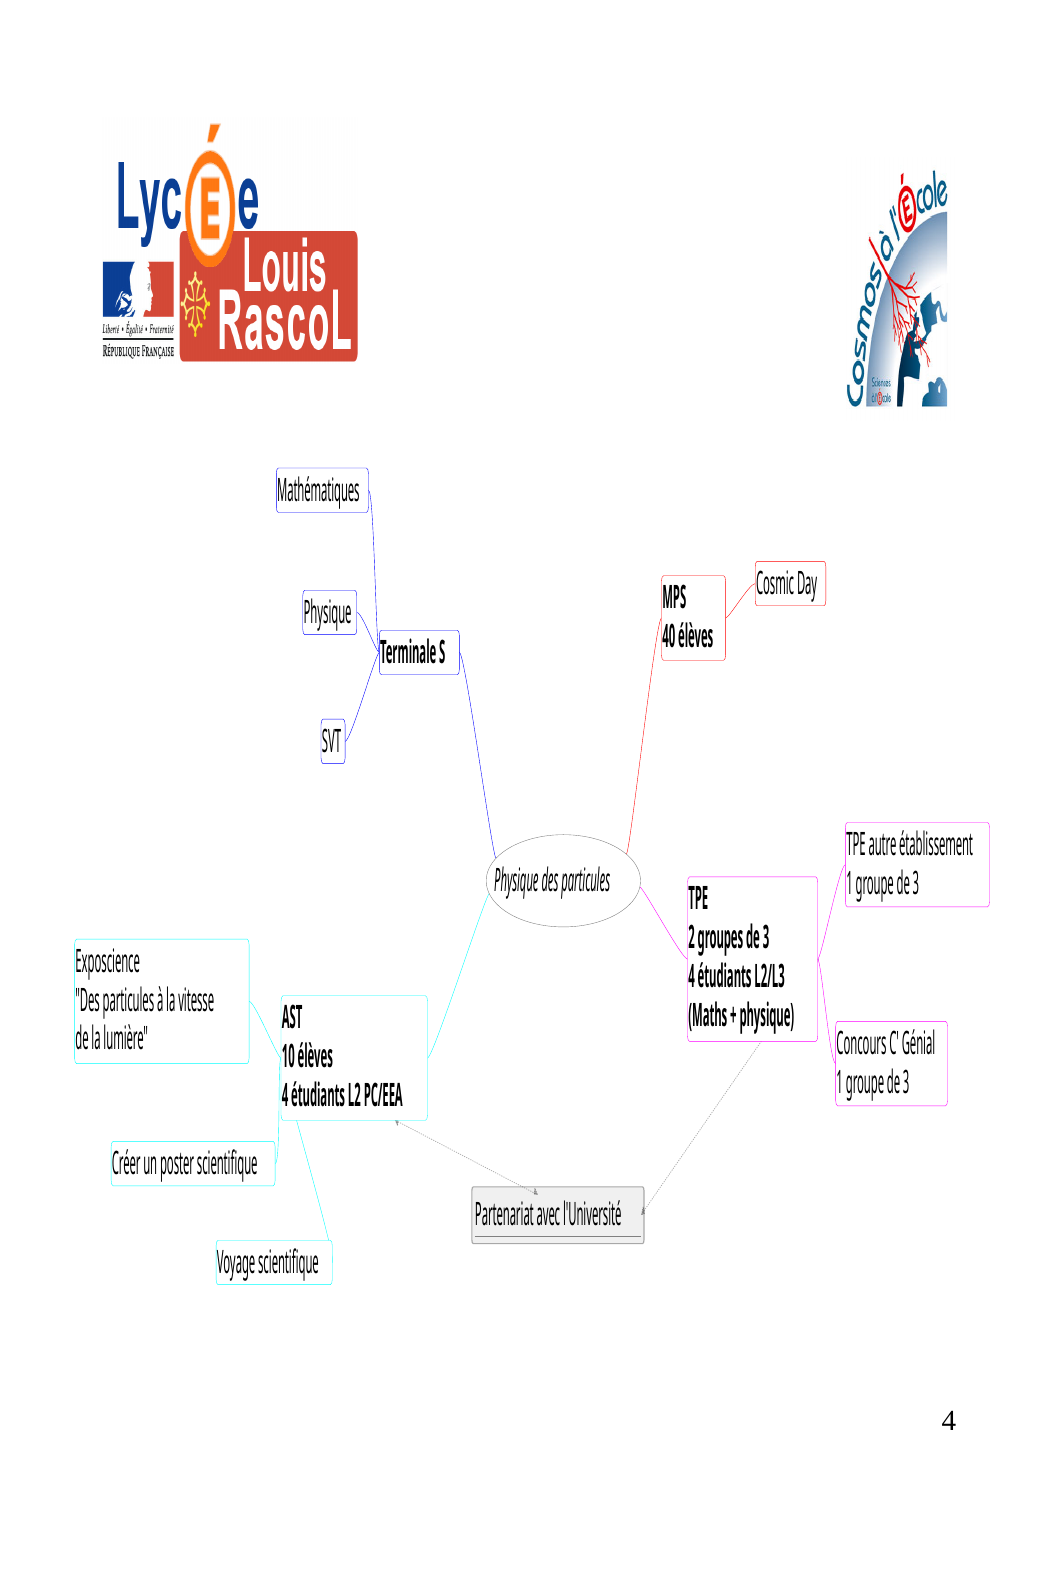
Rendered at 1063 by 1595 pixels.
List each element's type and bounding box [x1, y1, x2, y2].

picture [842, 157, 955, 421]
picture [59, 425, 1005, 1329]
picture [102, 117, 359, 364]
